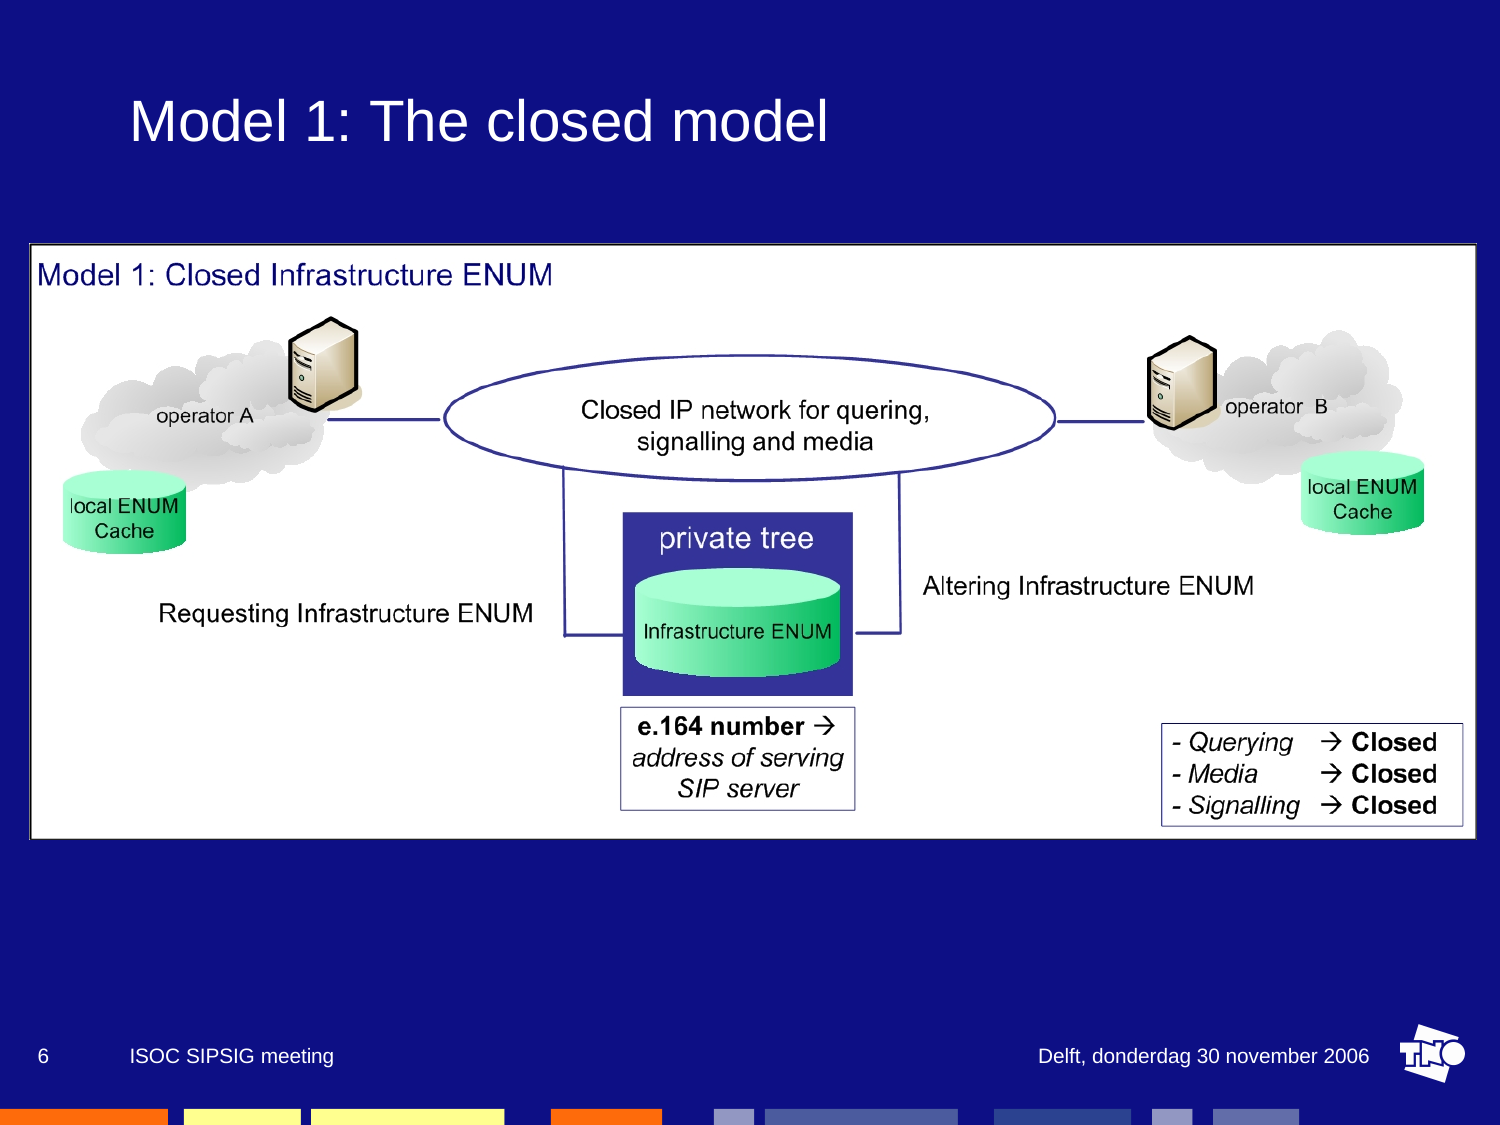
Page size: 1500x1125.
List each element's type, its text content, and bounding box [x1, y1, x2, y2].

title Model 1: The closed model [129, 88, 1370, 223]
picture [1400, 1024, 1465, 1083]
picture [29, 243, 1477, 840]
